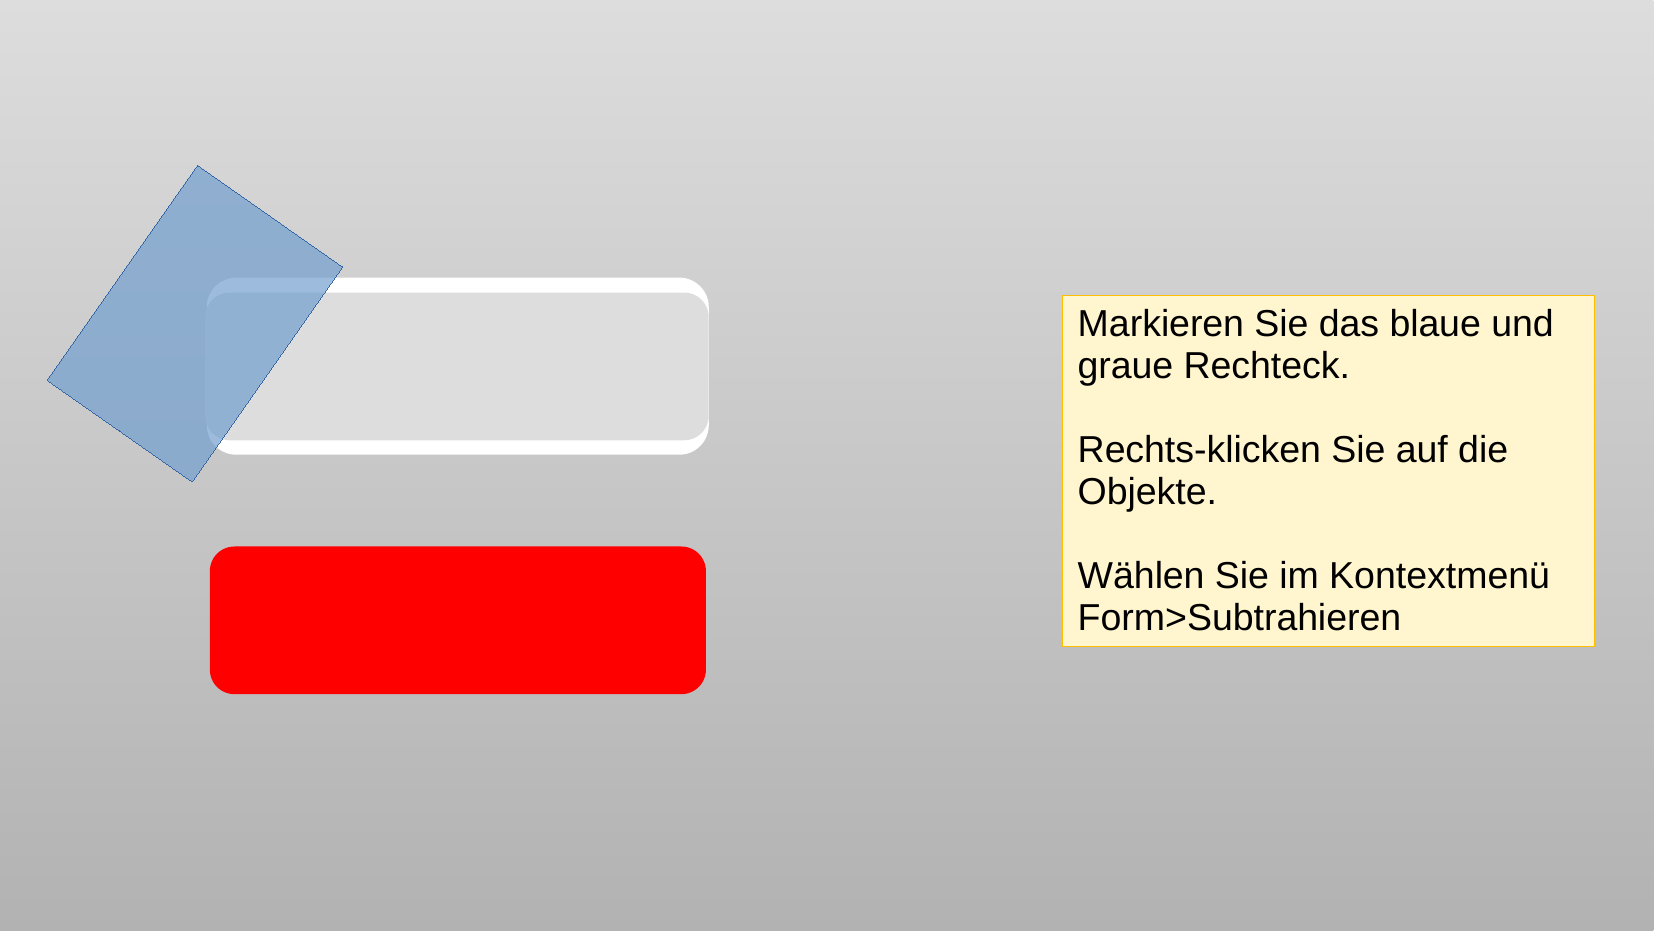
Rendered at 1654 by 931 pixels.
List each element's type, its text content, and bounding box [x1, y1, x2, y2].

text_box [209, 546, 706, 695]
text_box Markieren Sie das blaue und graue Rechteck. Rechts-klicken Sie auf die Objekte. Wählen Sie im Kontextmenü Form>Subtrahieren [1062, 295, 1595, 647]
text_box [47, 165, 709, 482]
